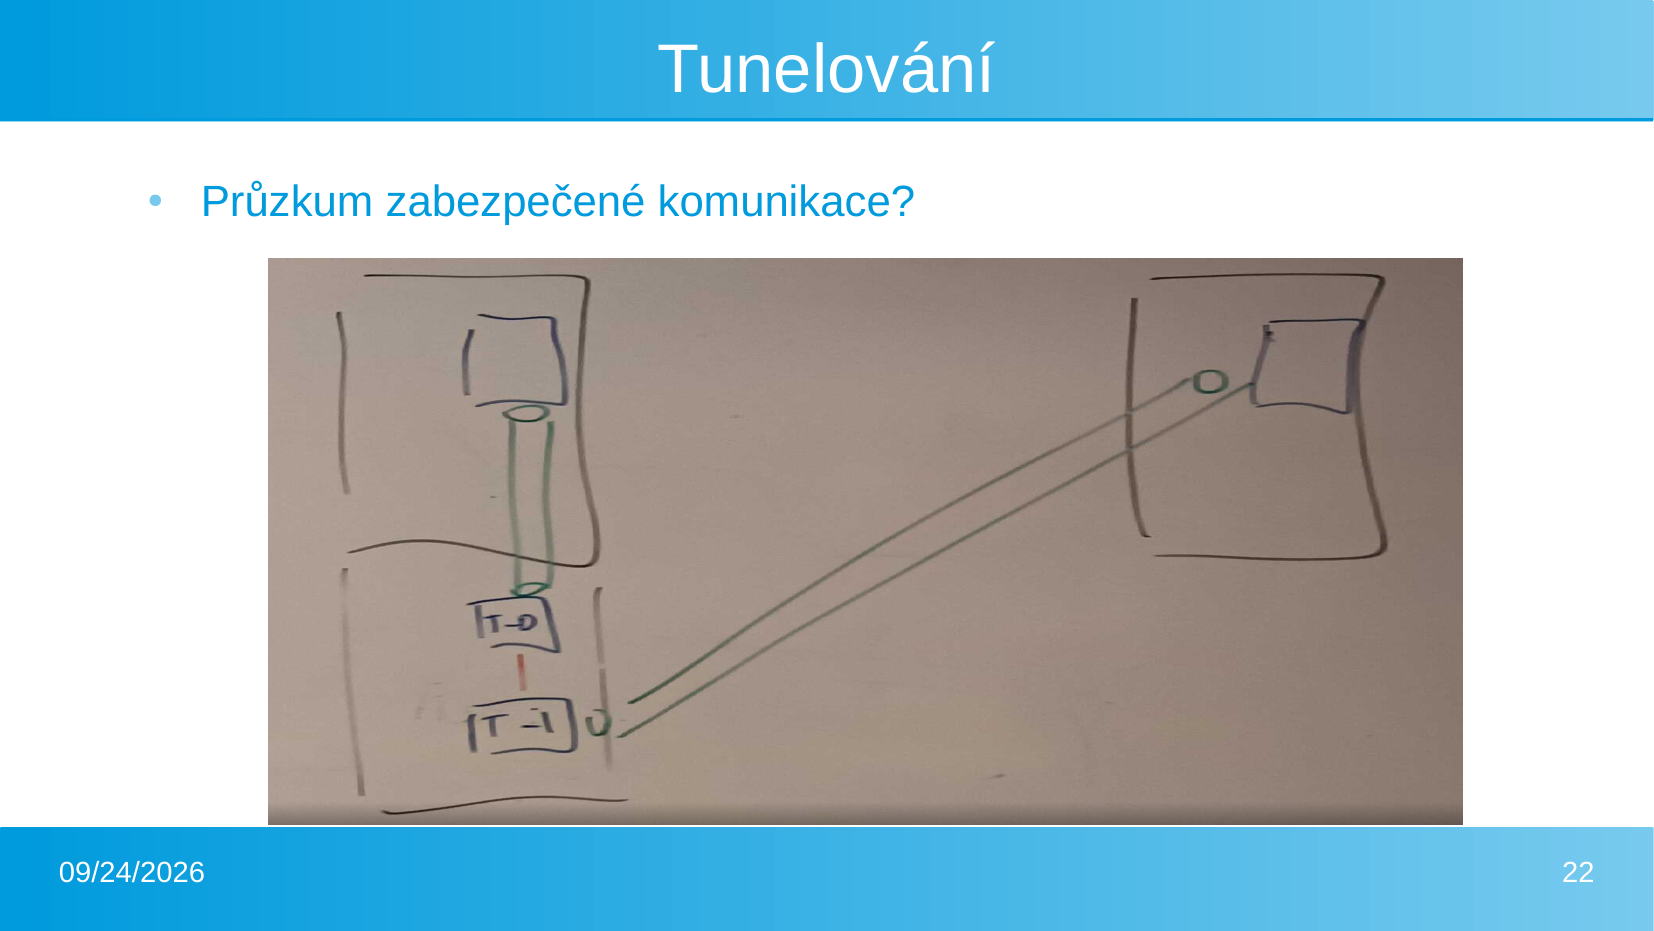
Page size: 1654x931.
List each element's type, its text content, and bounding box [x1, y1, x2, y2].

title Tunelování [59, 29, 1595, 108]
list Průzkum zabezpečené komunikace? [59, 177, 1595, 768]
picture [268, 258, 1463, 826]
